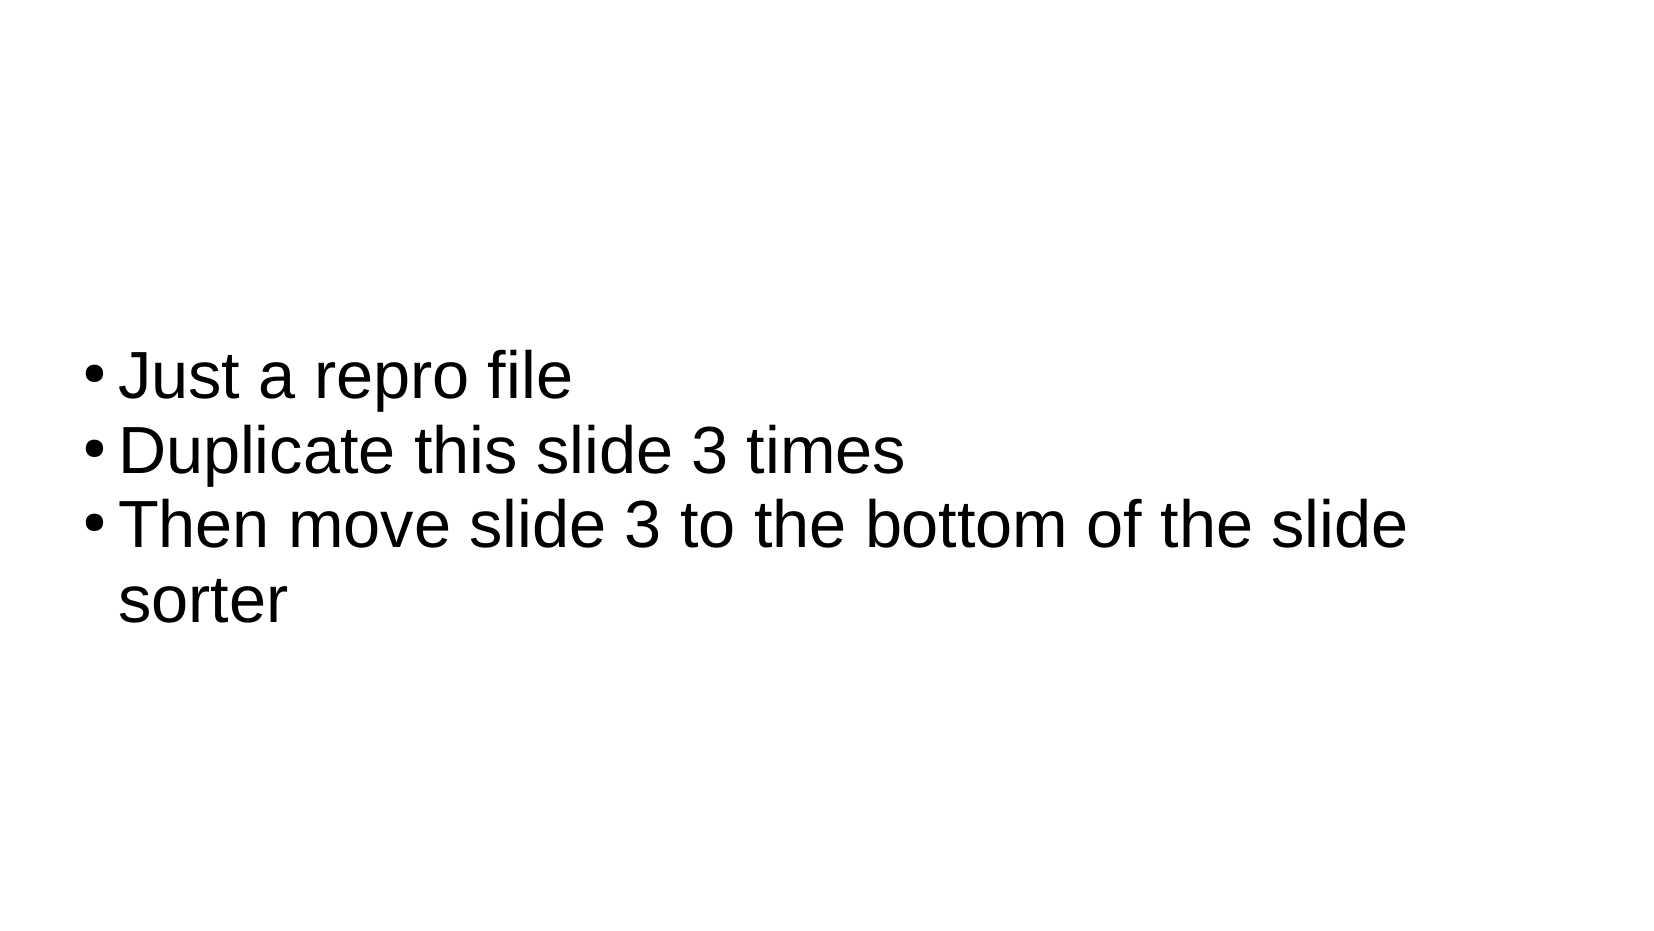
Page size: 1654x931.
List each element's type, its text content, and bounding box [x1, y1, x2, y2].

subtitle Just a repro file Duplicate this slide 3 times Then move slide 3 to the bottom of the slide sorter [82, 217, 1571, 758]
